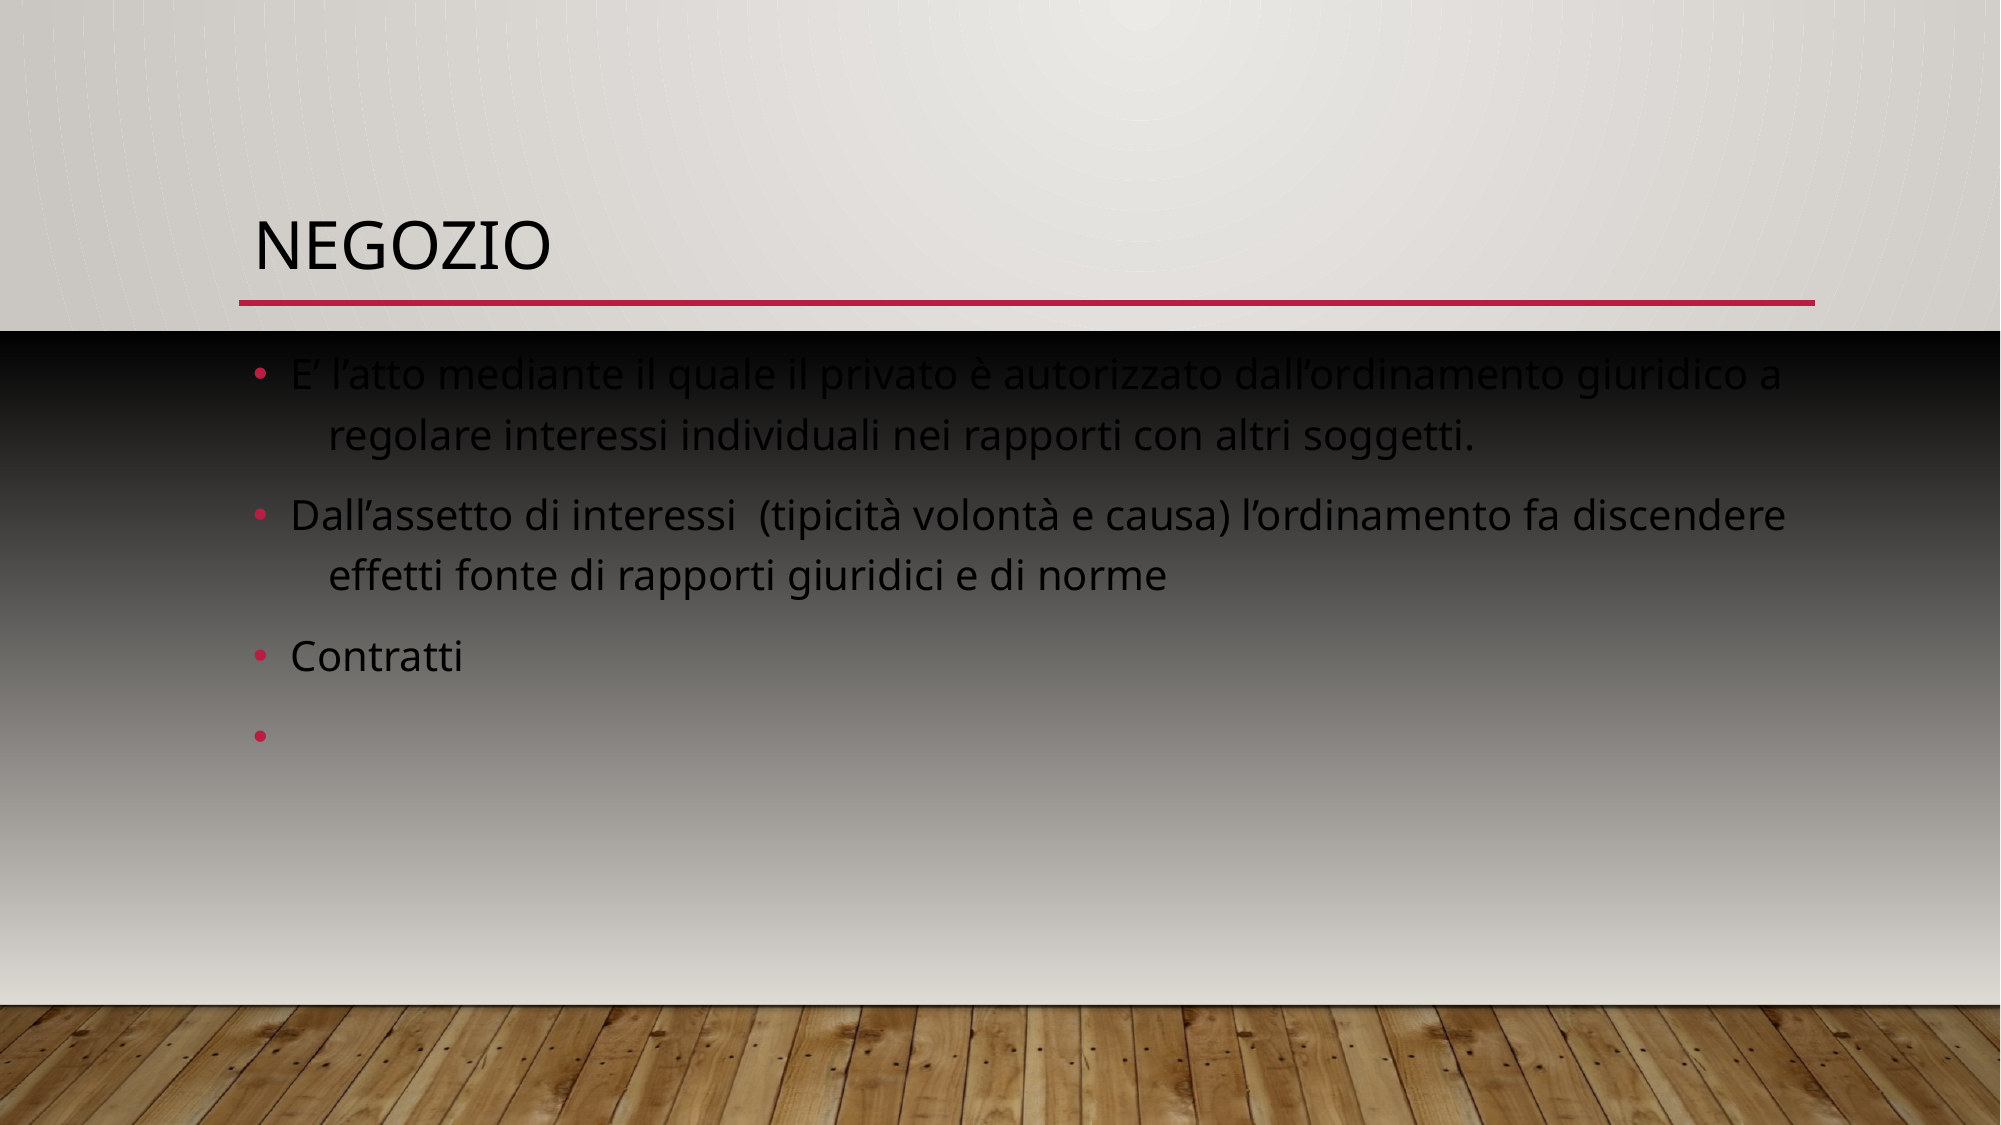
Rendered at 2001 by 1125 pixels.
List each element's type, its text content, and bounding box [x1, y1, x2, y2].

title negozio [238, 131, 1814, 305]
list E’ l’atto mediante il quale il privato è autorizzato dall’ordinamento giuridico a regolare interessi individuali nei rapporti con altri soggetti. Dall’assetto di interessi (tipicità volontà e causa) l’ordinamento fa discendere effetti fonte di rapporti giuridici e di norme Contratti [238, 330, 1814, 897]
